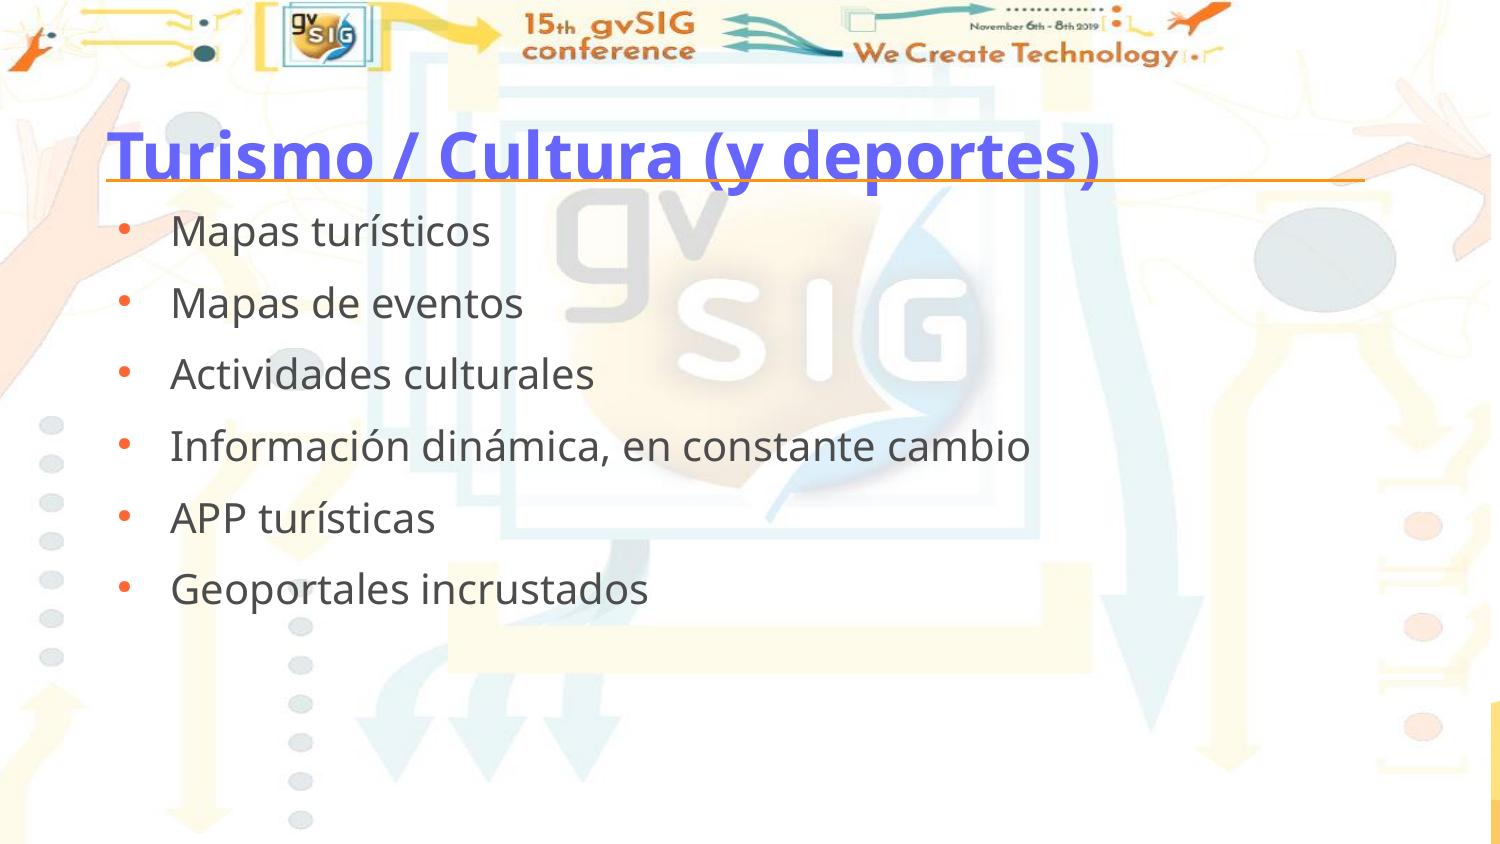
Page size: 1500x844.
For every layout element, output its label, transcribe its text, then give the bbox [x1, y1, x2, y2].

list Mapas turísticos Mapas de eventos Actividades culturales Información dinámica, en constante cambio APP turísticas Geoportales incrustados [99, 129, 1359, 770]
picture [0, 0, 1500, 844]
title Turismo / Cultura (y deportes) [106, 115, 1457, 193]
